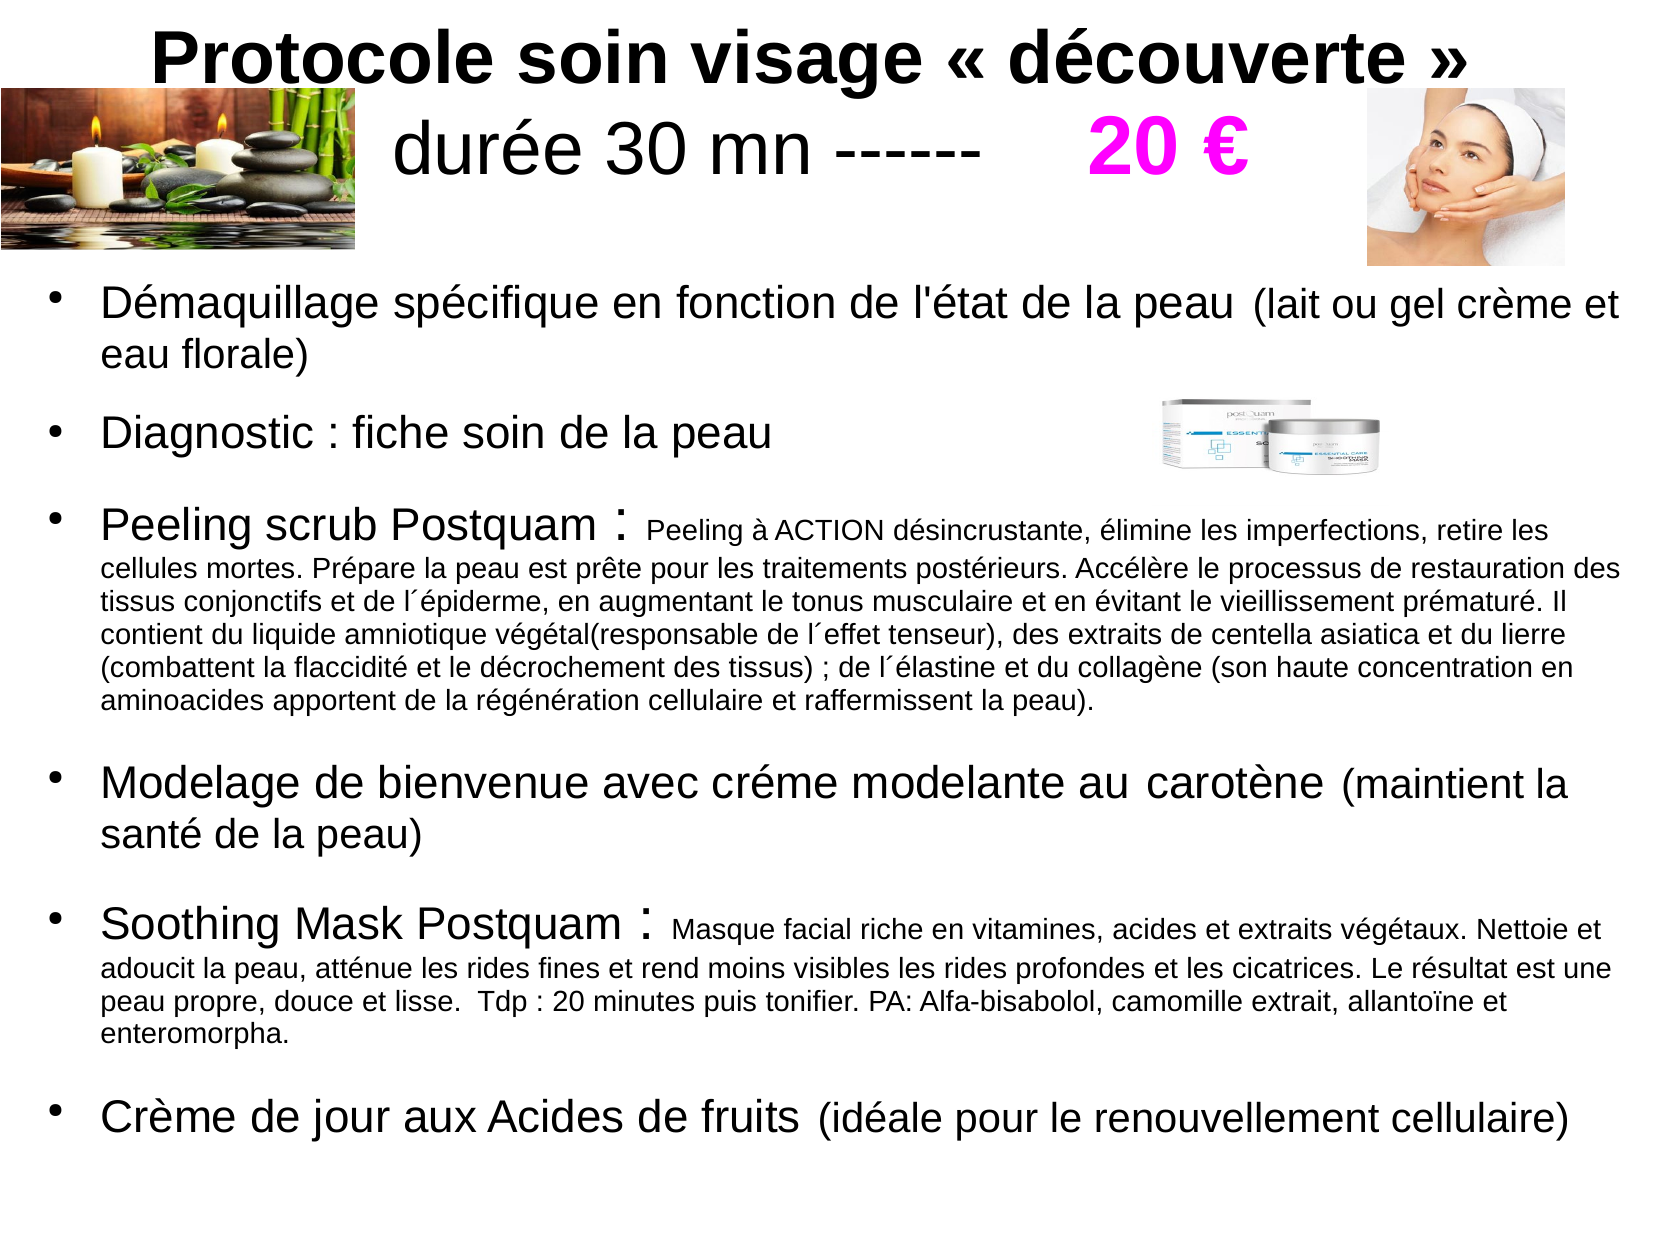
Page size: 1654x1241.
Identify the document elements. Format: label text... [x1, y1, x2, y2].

picture [0, 88, 355, 250]
title Protocole soin visage « découverte » durée 30 mn ------ 20 € [76, 0, 1565, 208]
picture [1152, 357, 1389, 506]
picture [1367, 88, 1565, 266]
list Démaquillage spécifique en fonction de l'état de la peau (lait ou gel crème et eau florale) Diagnostic : fiche soin de la peau Peeling scrub Postquam : Peeling à ACTION désincrustante, élimine les imperfections, retire les cellules mortes. Prépare la peau est prête pour les traitements postérieurs. Accélère le processus de restauration des tissus conjonctifs et de l´épiderme, en augmentant le tonus musculaire et en évitant le vieillissement prématuré. Il contient du liquide amniotique végétal(responsable de l´effet tenseur), des extraits de centella asiatica et du lierre (combattent la flaccidité et le décrochement des tissus) ; de l´élastine et du collagène (son haute concentration en aminoacides apportent de la régénération cellulaire et raffermissent la peau). Modelage de bienvenue avec créme modelante au carotène (maintient la santé de la peau) Soothing Mask Postquam : Masque facial riche en vitamines, acides et extraits végétaux. Nettoie et adoucit la peau, atténue les rides fines et rend moins visibles les rides profondes et les cicatrices. Le résultat est une peau propre, douce et lisse. Tdp : 20 minutes puis tonifier. PA: Alfa-bisabolol, camomille extrait, allantoïne et enteromorpha. Crème de jour aux Acides de fruits (idéale pour le renouvellement cellulaire) [29, 265, 1625, 1241]
